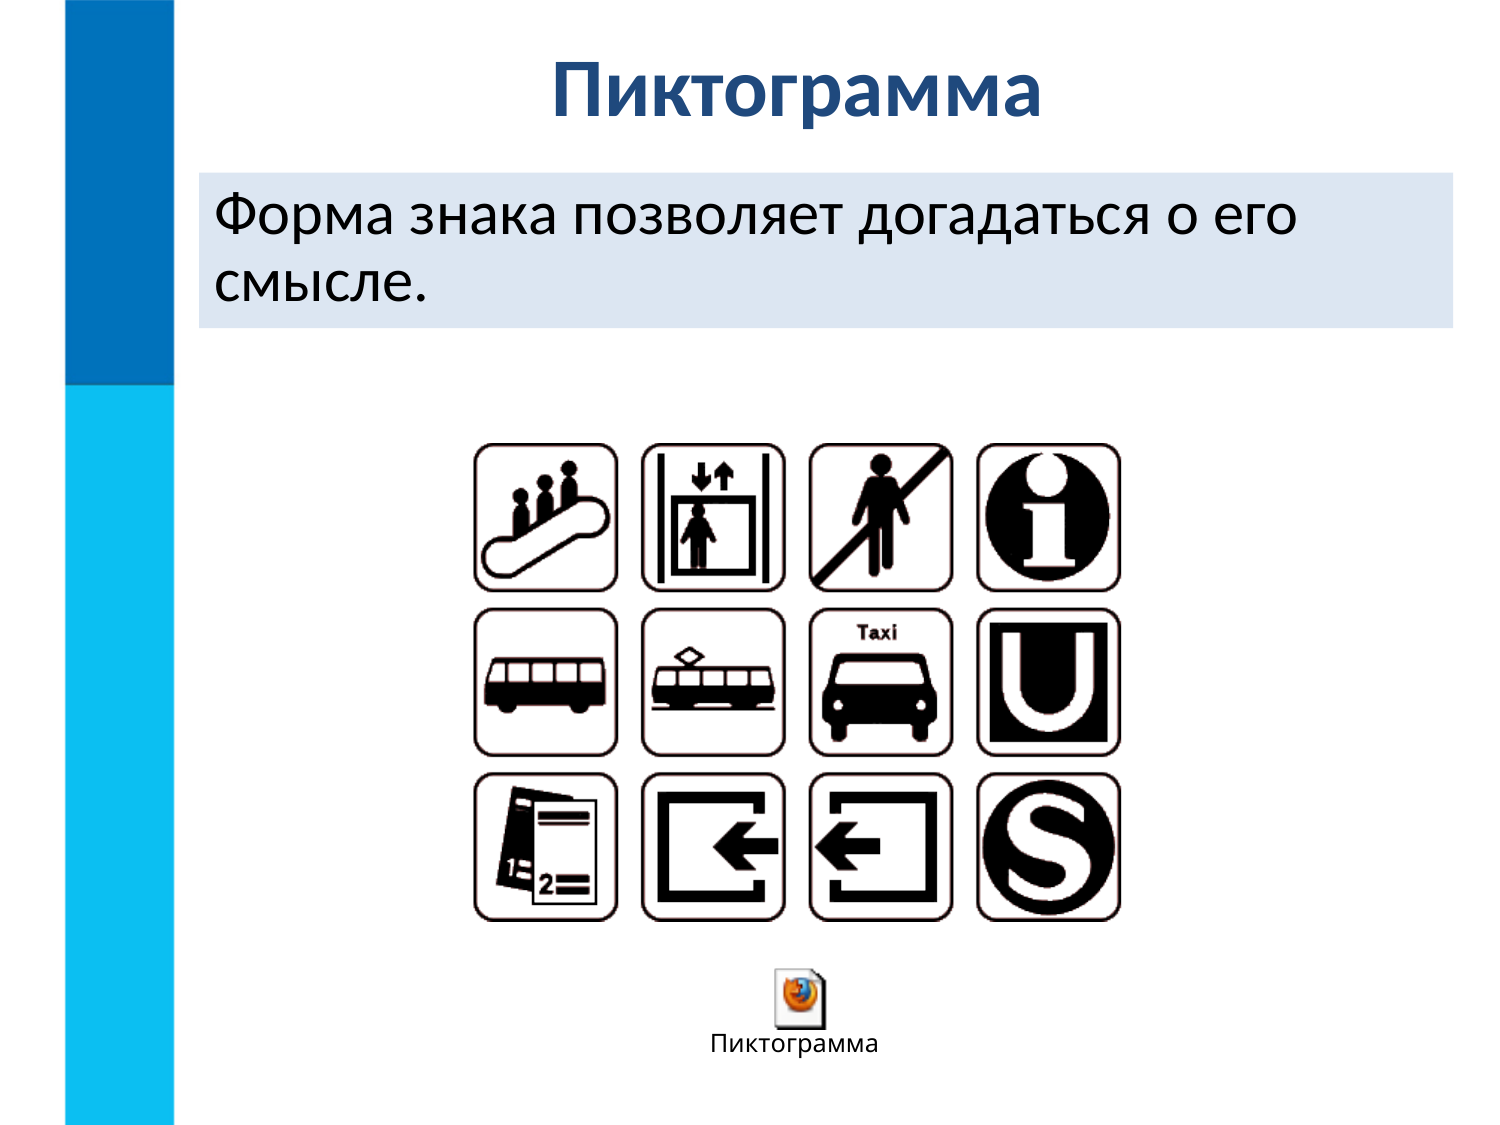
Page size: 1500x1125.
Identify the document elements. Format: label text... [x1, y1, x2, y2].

text_box Форма знака позволяет догадаться о его смысле. [199, 172, 1454, 329]
text_box Пиктограмма [171, 30, 1426, 135]
text_box Пиктограмма [682, 1026, 942, 1058]
picture [0, 0, 1500, 1125]
